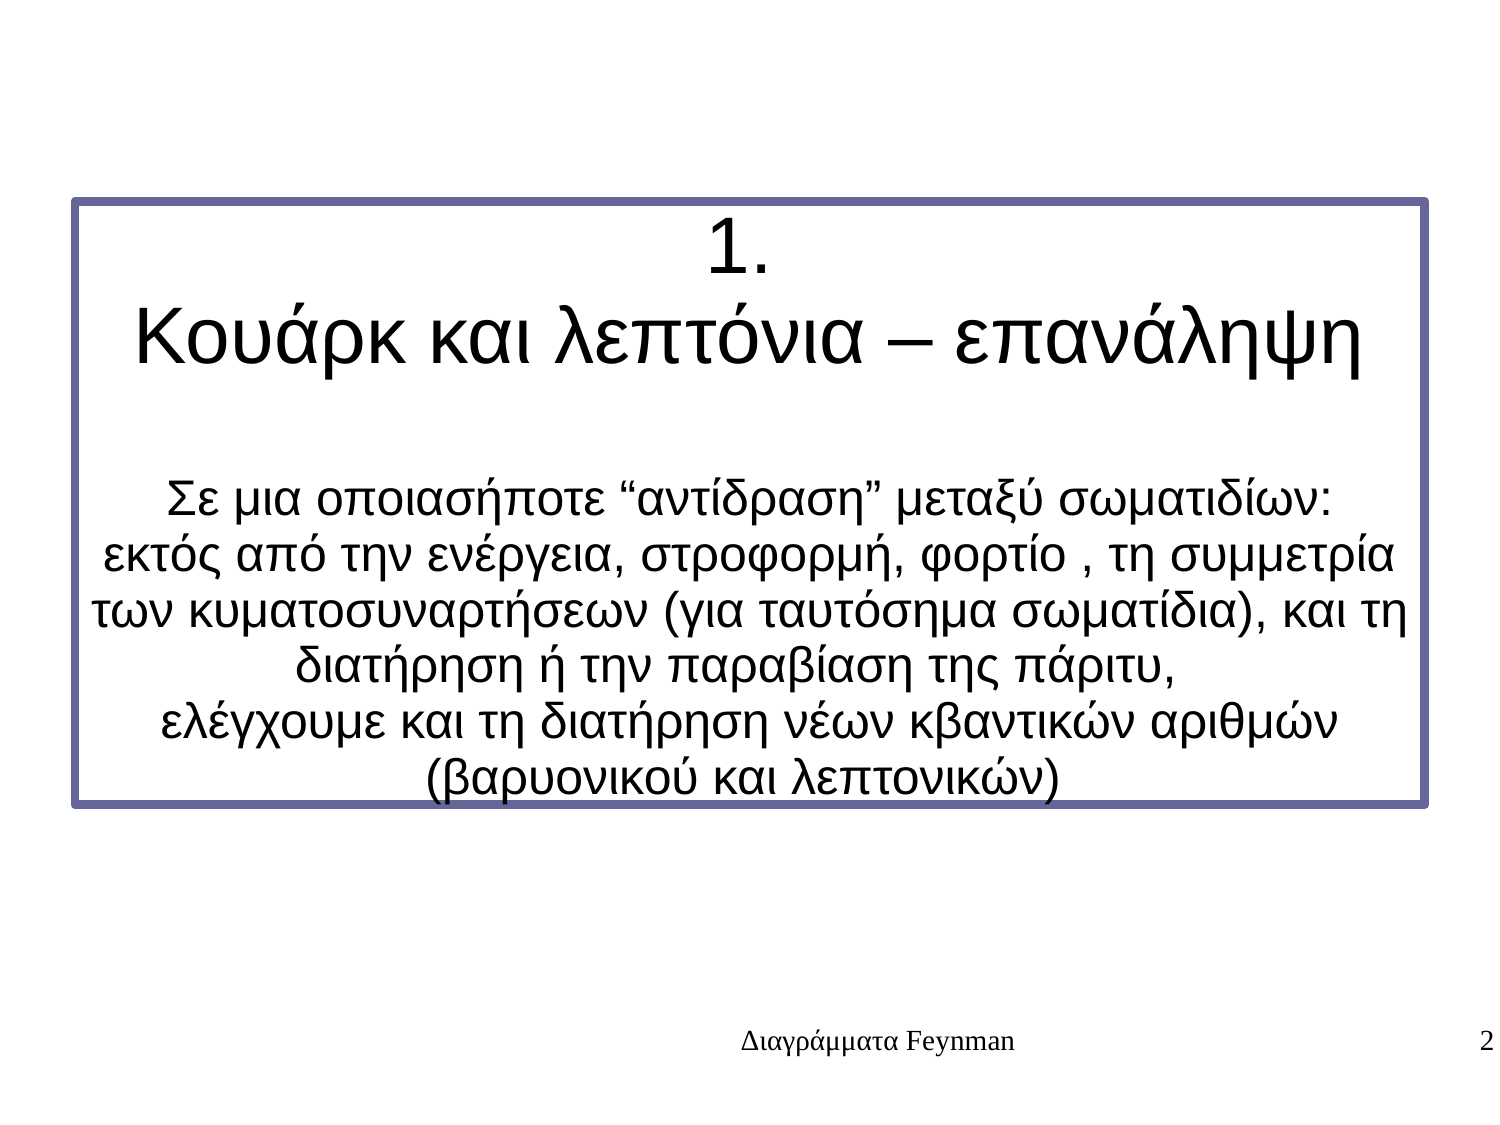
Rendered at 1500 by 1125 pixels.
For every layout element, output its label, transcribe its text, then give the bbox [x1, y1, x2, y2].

title 1. Κουάρκ και λεπτόνια – επανάληψη Σε μια οποιασήποτε “αντίδραση” μεταξύ σωματιδίων: εκτός από την ενέργεια, στροφορμή, φορτίο , τη συμμετρία των κυματοσυναρτήσεων (για ταυτόσημα σωματίδια), και τη διατήρηση ή την παραβίαση της πάριτυ, ελέγχουμε και τη διατήρηση νέων κβαντικών αριθμών (βαρυονικού και λεπτονικών) [75, 201, 1425, 805]
